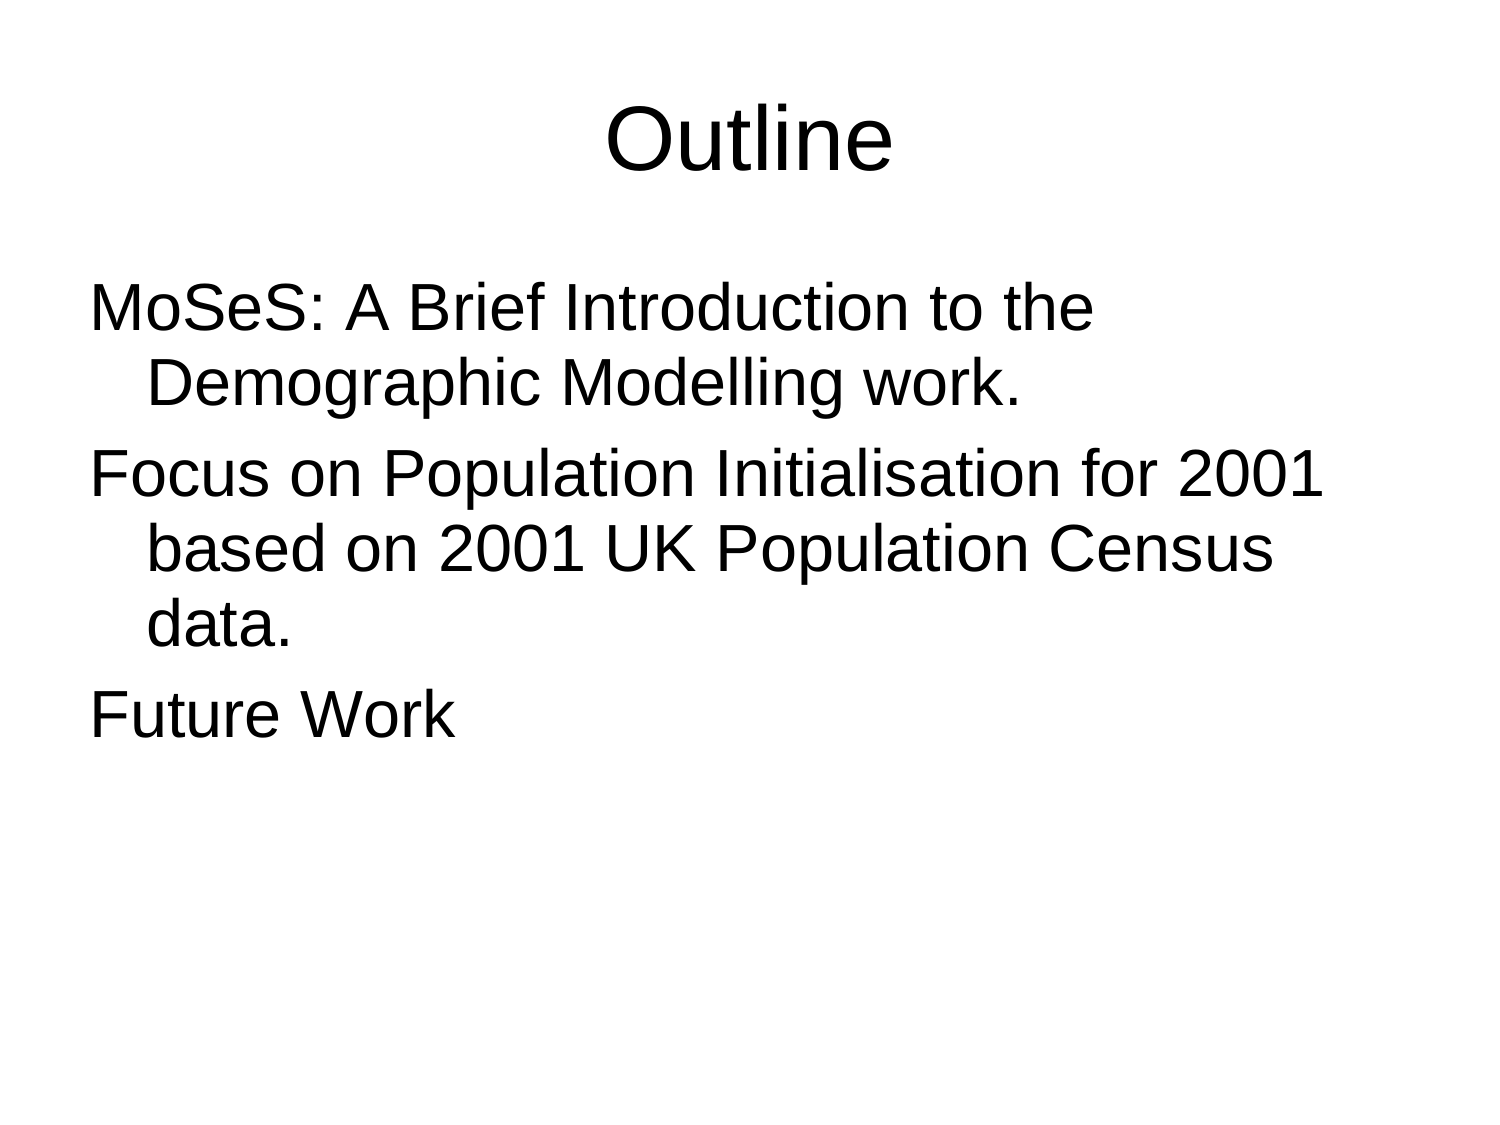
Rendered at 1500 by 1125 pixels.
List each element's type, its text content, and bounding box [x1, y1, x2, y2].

list MoSeS: A Brief Introduction to the Demographic Modelling work. Focus on Population Initialisation for 2001 based on 2001 UK Population Census data. Future Work [75, 262, 1426, 1006]
title Outline [75, 45, 1426, 233]
